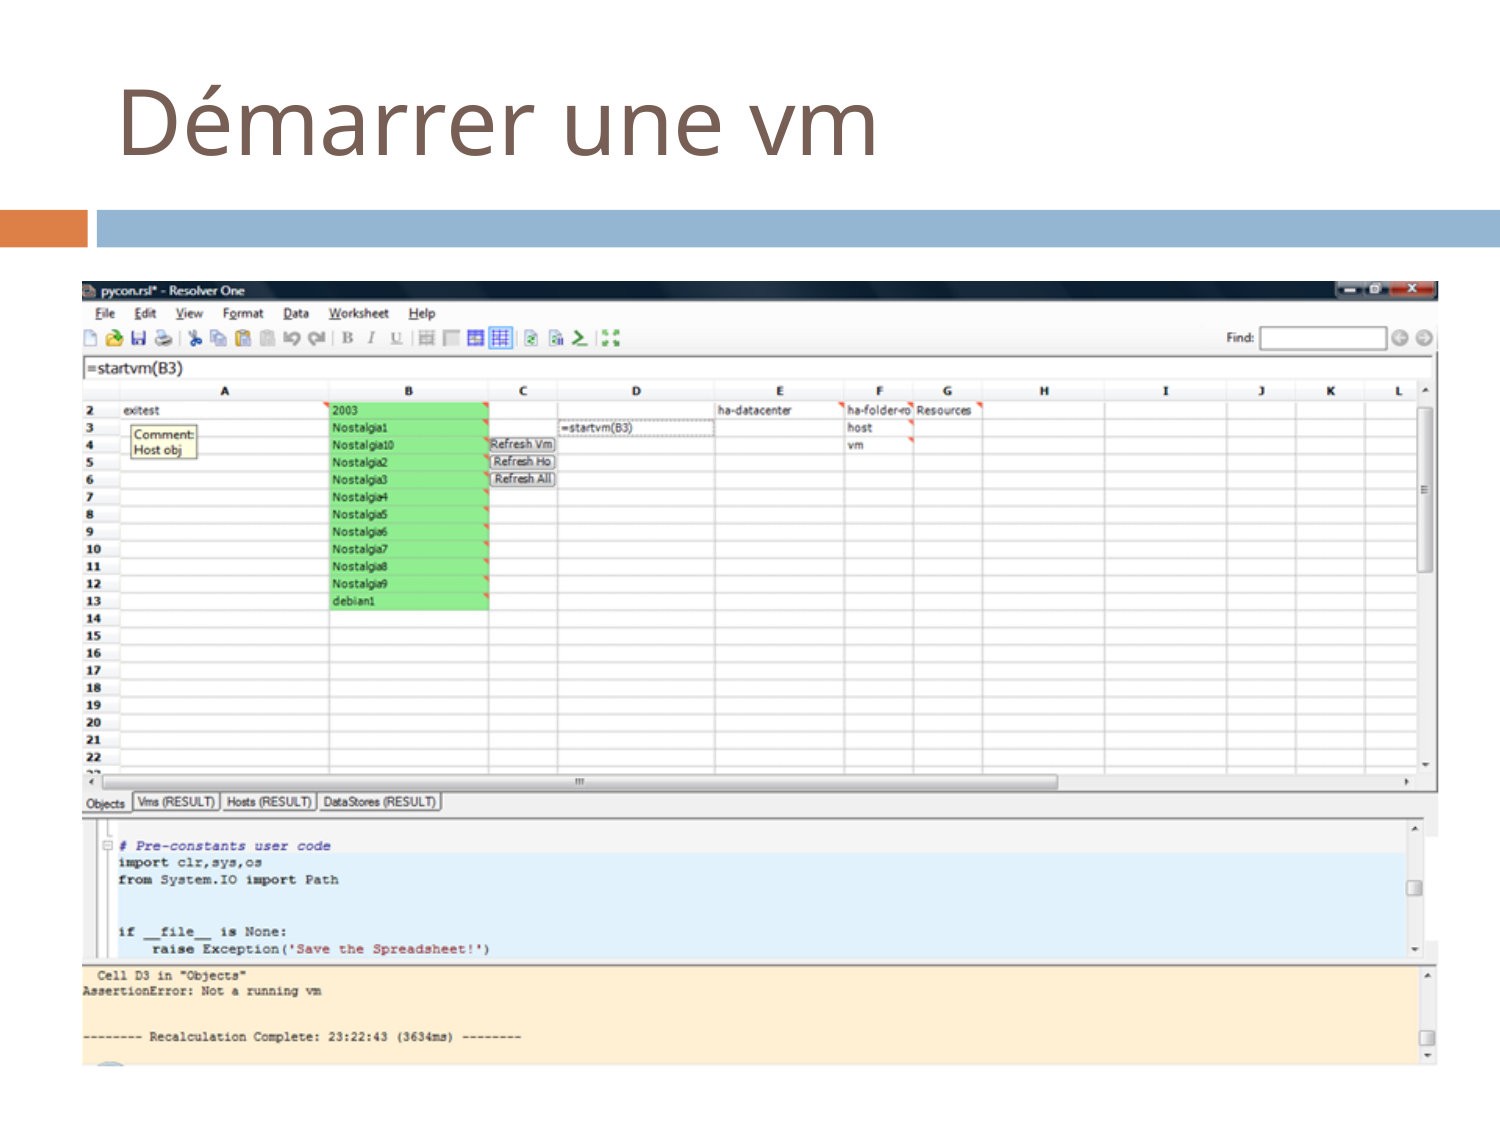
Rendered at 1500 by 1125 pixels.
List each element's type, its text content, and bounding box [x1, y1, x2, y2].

title Démarrer une vm [100, 37, 1438, 201]
picture [82, 281, 1440, 1068]
